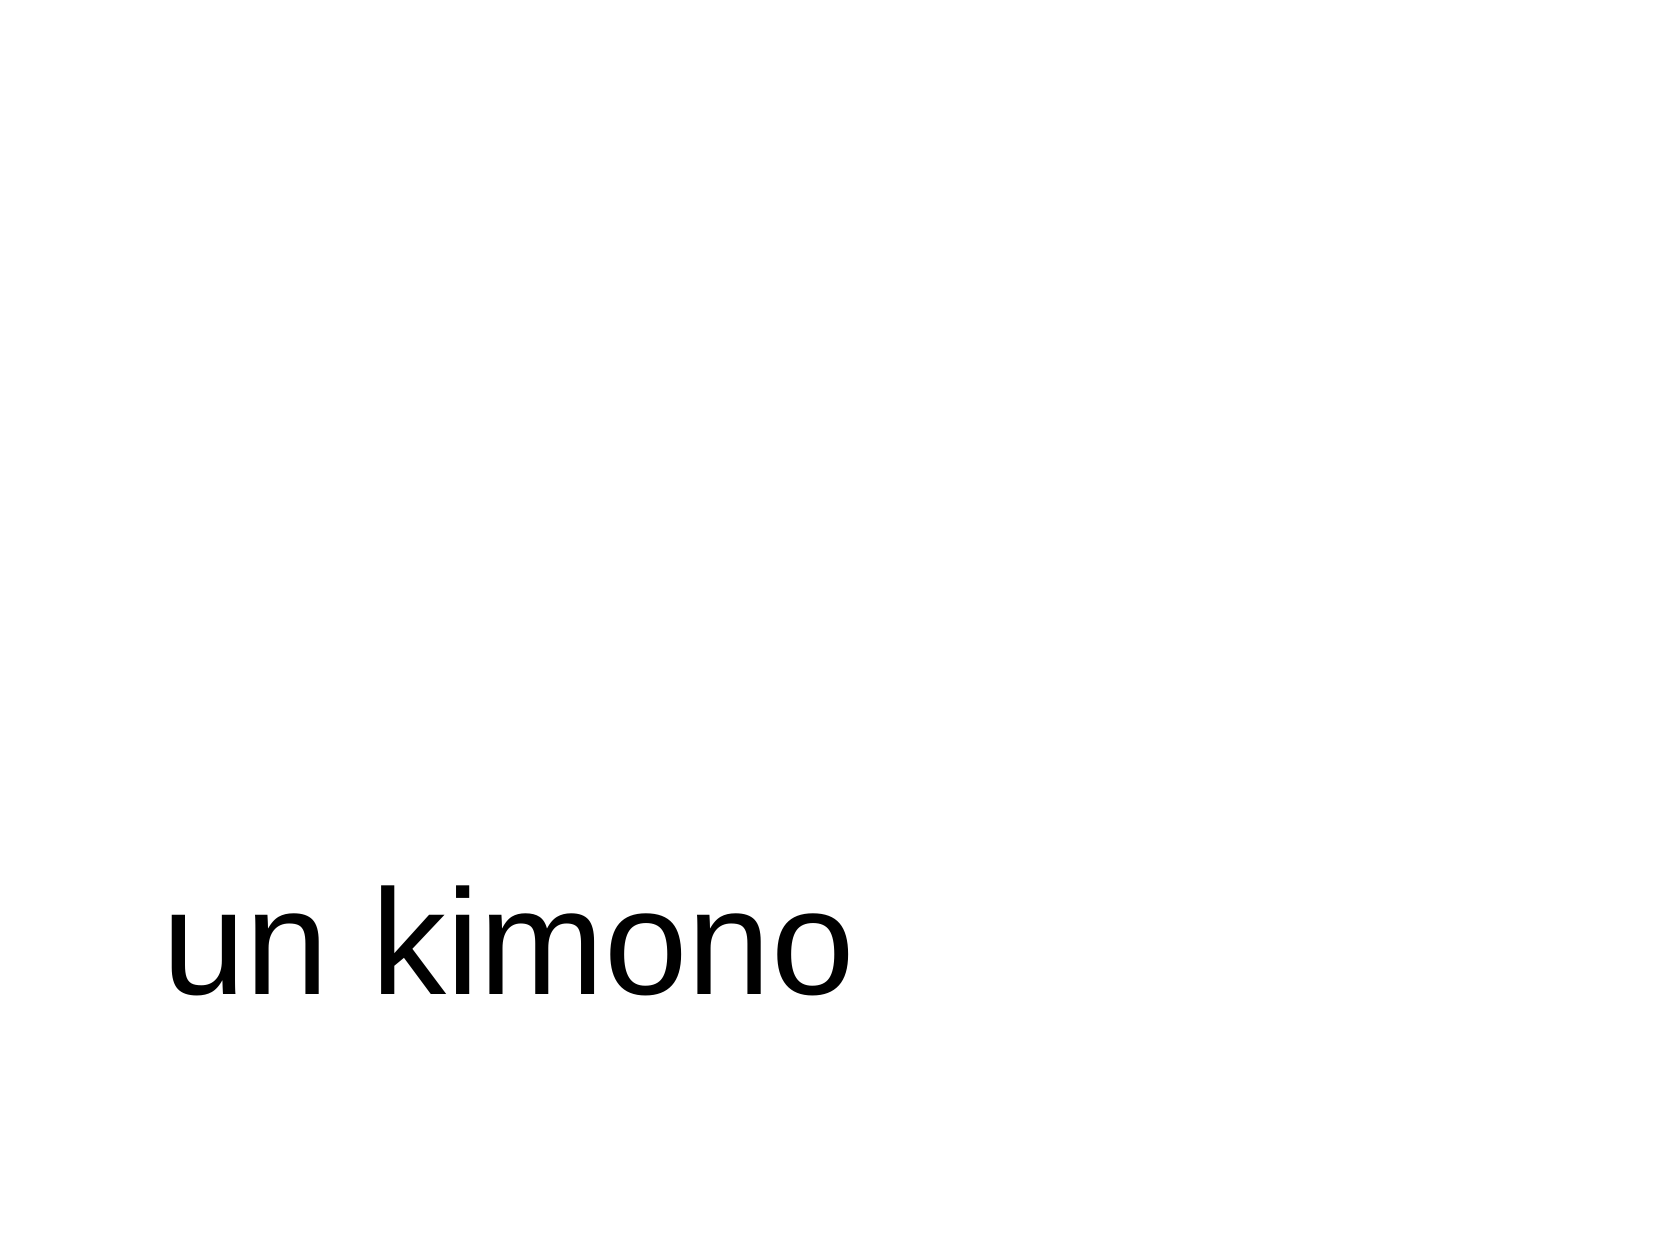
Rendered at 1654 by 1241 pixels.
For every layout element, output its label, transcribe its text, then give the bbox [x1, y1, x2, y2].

text_box un kimono [147, 851, 1063, 1034]
